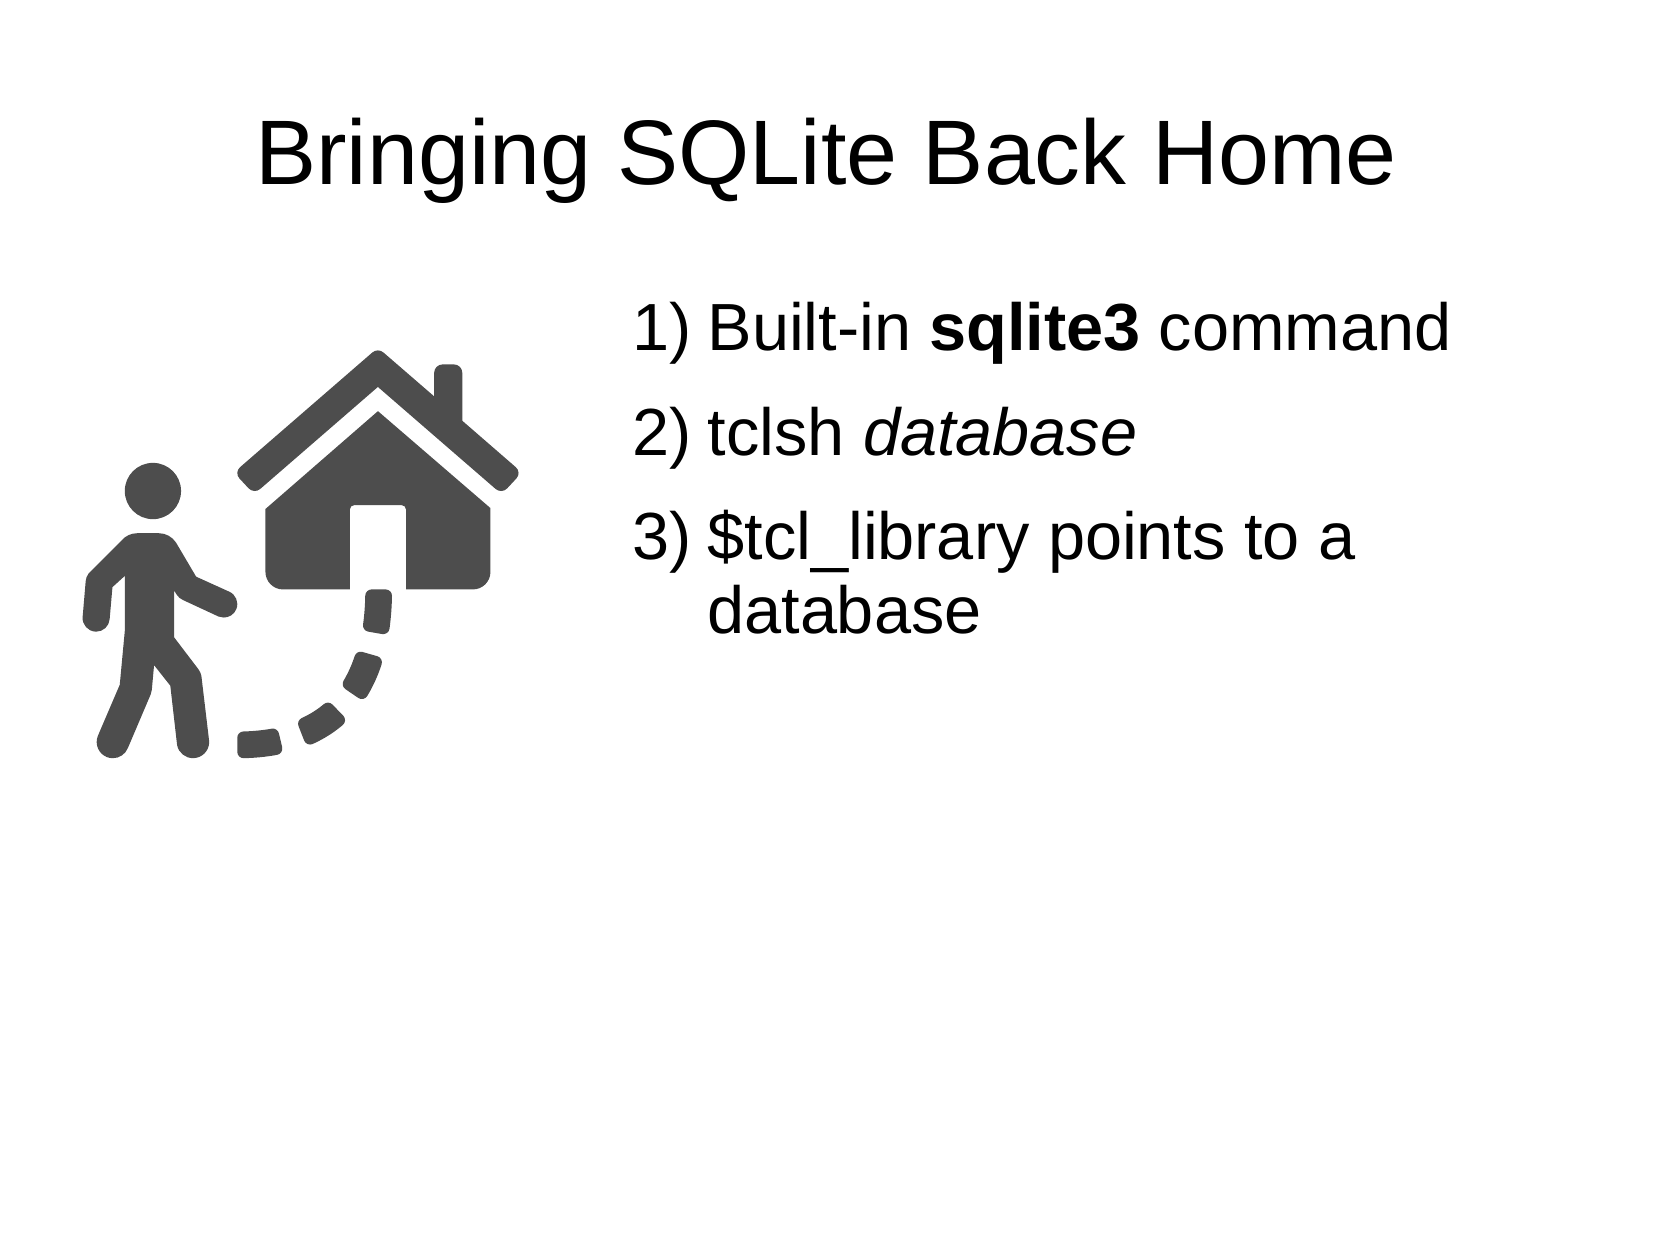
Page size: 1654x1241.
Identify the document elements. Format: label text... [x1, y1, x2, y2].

list Built-in sqlite3 command tclsh database $tcl_library points to a database [615, 290, 1572, 1109]
title Bringing SQLite Back Home [82, 49, 1571, 257]
picture [82, 336, 533, 787]
